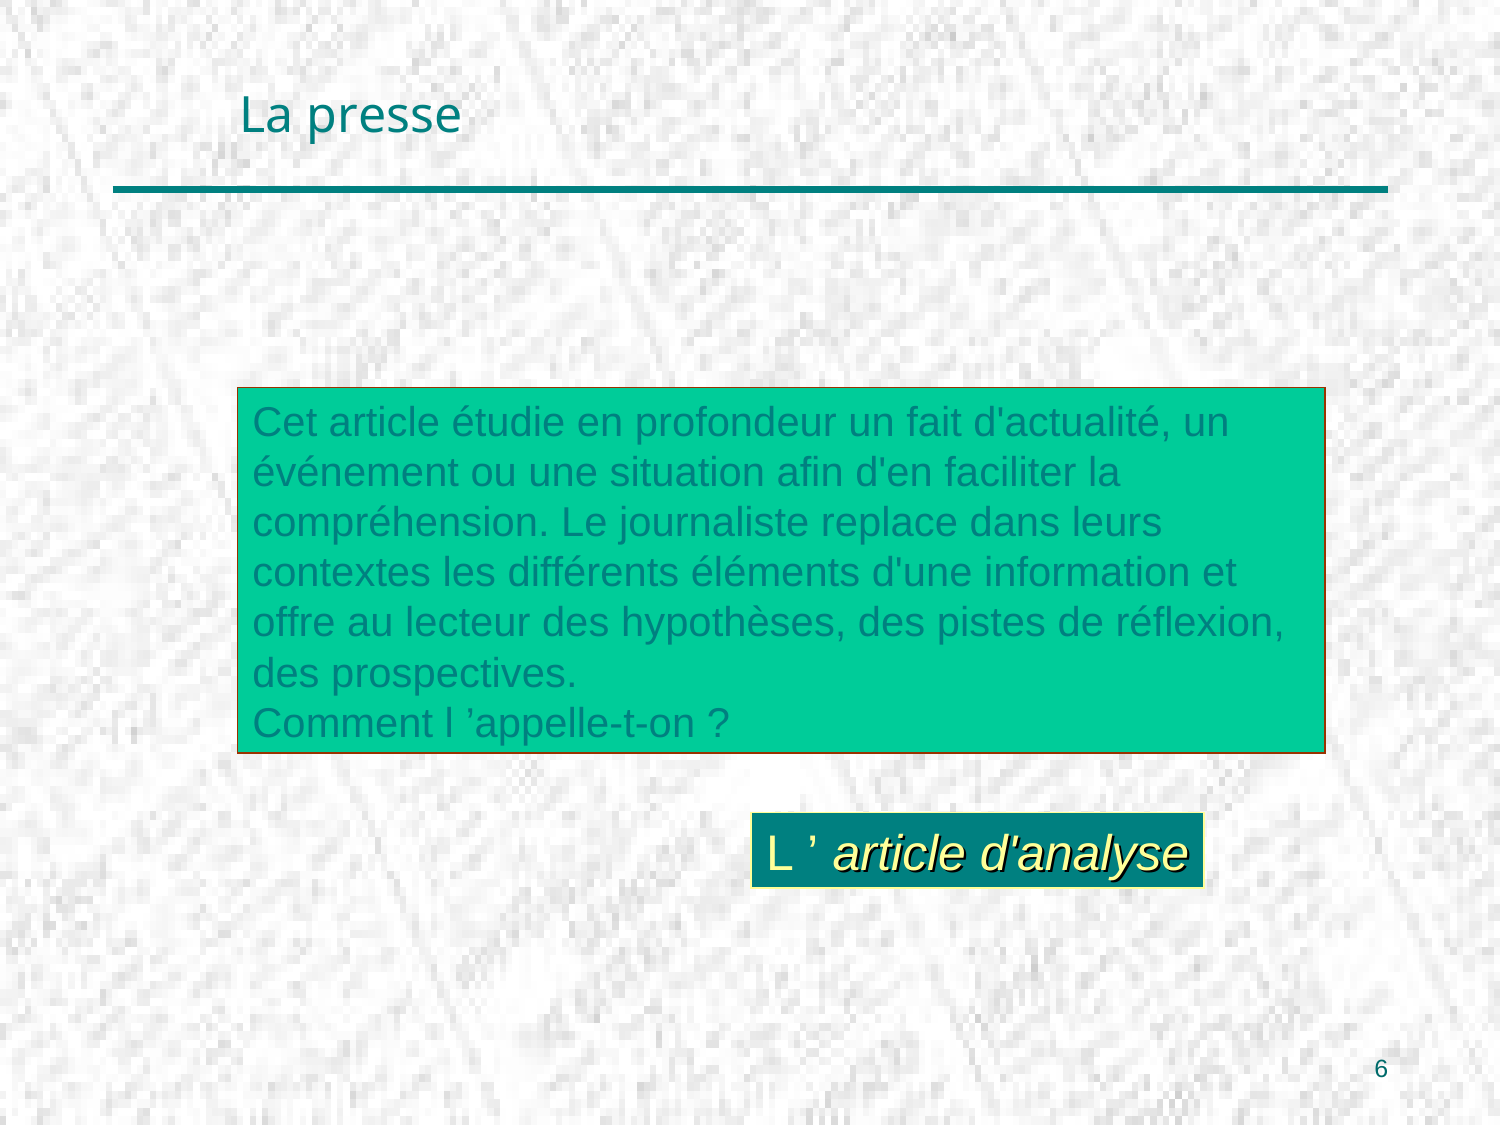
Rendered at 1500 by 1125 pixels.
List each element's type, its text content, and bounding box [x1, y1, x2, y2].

picture [0, 0, 1500, 1125]
text_box L ’ article d'analyse [751, 812, 1205, 888]
text_box Cet article étudie en profondeur un fait d'actualité, un événement ou une situation afin d'en faciliter la compréhension. Le journaliste replace dans leurs contextes les différents éléments d'une information et offre au lecteur des hypothèses, des pistes de réflexion, des prospectives. Comment l ’appelle-t-on ? [237, 387, 1326, 754]
text_box La presse [225, 74, 479, 151]
